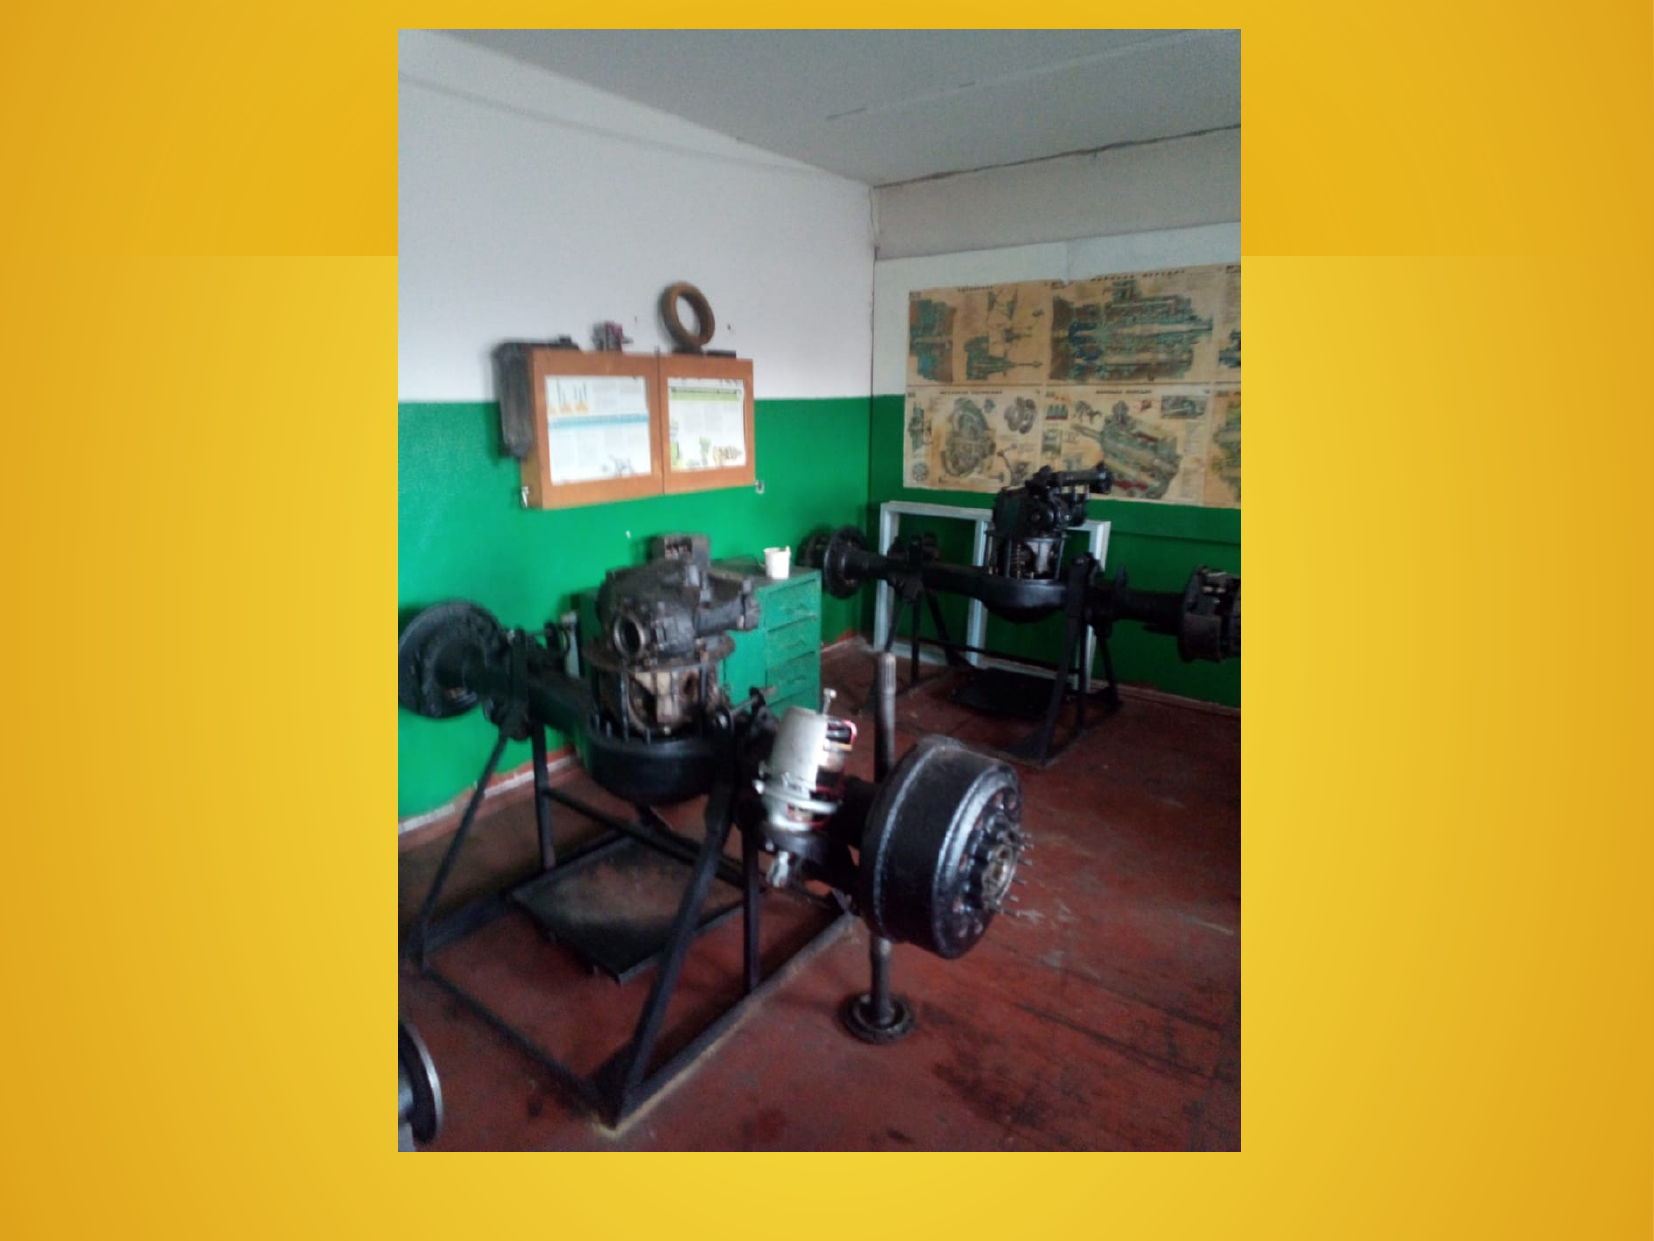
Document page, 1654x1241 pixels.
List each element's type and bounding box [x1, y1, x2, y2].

picture [398, 29, 1241, 1152]
